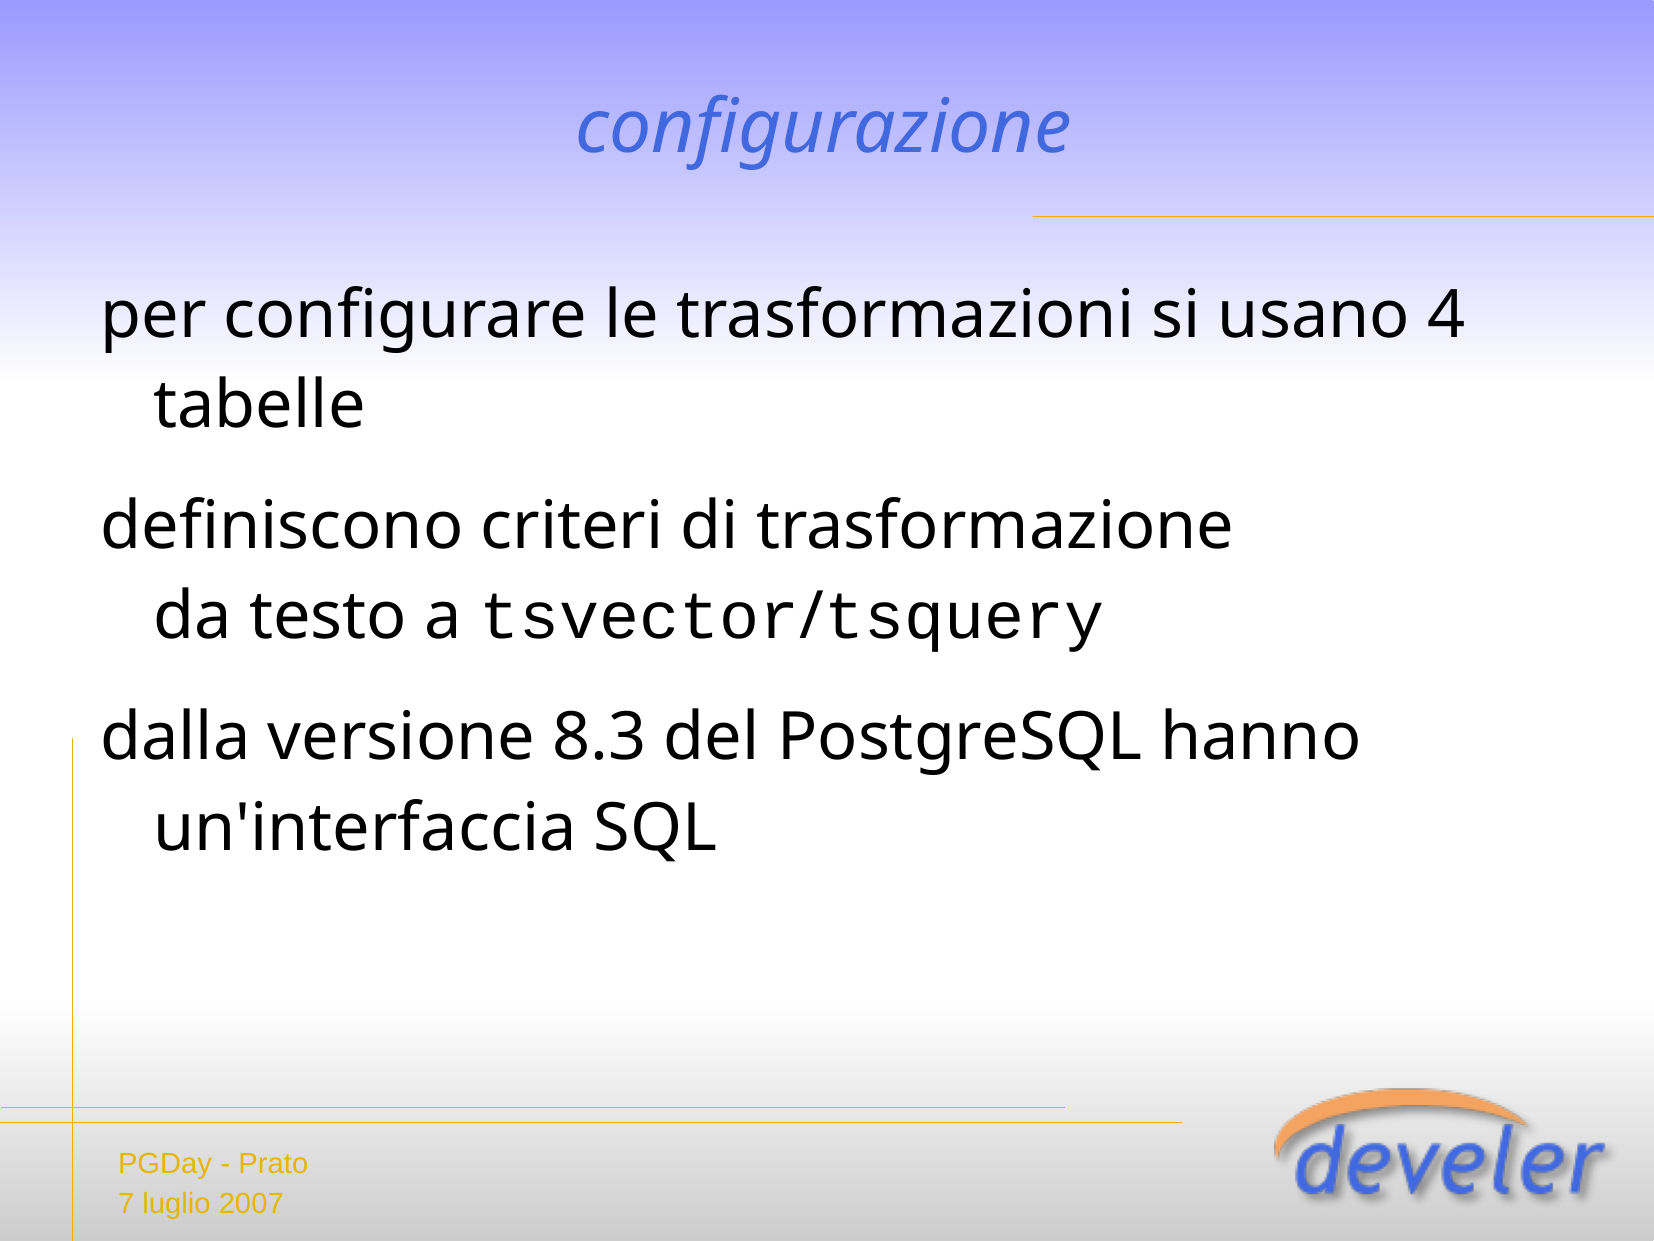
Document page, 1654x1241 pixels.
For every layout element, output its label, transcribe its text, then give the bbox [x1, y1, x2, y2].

list per configurare le trasformazioni si usano 4 tabelle definiscono criteri di trasformazione da testo a tsvector/tsquery dalla versione 8.3 del PostgreSQL hanno un'interfaccia SQL [82, 265, 1571, 1093]
picture [1269, 1083, 1622, 1211]
title configurazione [82, 29, 1565, 217]
